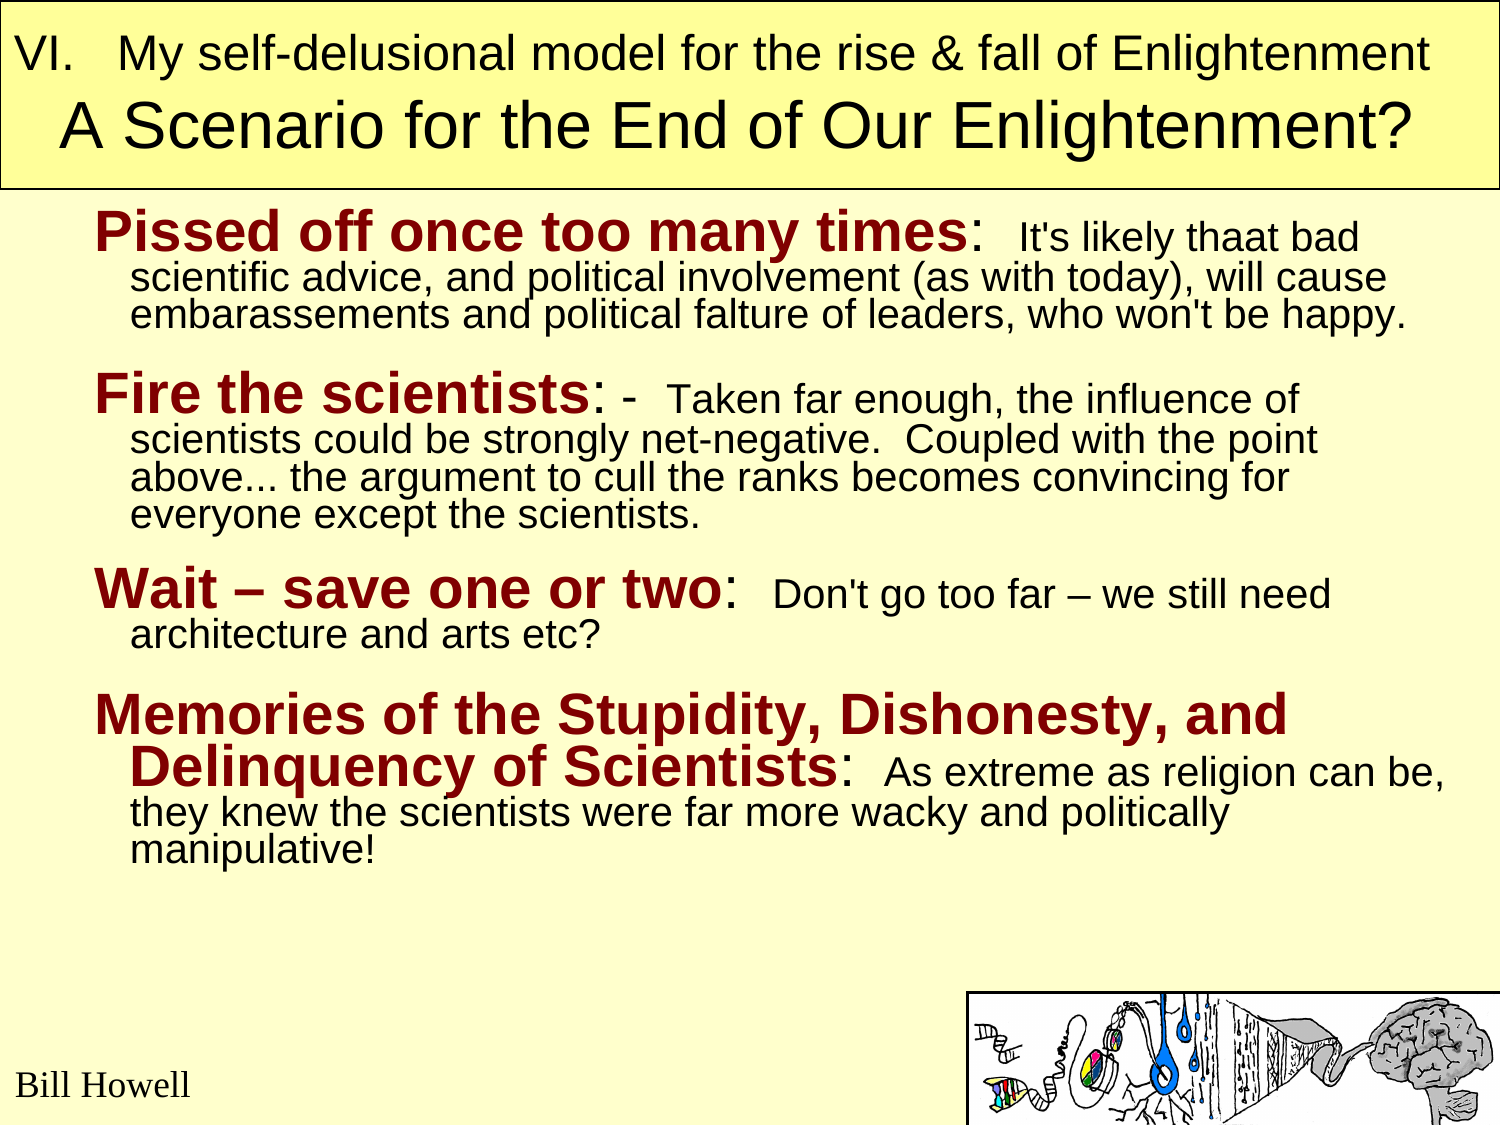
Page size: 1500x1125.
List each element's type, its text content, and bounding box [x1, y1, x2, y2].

list Pissed off once too many times: It's likely thaat bad scientific advice, and political involvement (as with today), will cause embarassements and political falture of leaders, who won't be happy. Fire the scientists: - Taken far enough, the influence of scientists could be strongly net-negative. Coupled with the point above... the argument to cull the ranks becomes convincing for everyone except the scientists. Wait – save one or two: Don't go too far – we still need architecture and arts etc? Memories of the Stupidity, Dishonesty, and Delinquency of Scientists: As extreme as religion can be, they knew the scientists were far more wacky and politically manipulative! [59, 209, 1447, 966]
text_box Bill Howell [0, 973, 945, 1125]
picture [969, 994, 1500, 1125]
title VI. My self-delusional model for the rise & fall of Enlightenment A Scenario for the End of Our Enlightenment? [0, 0, 1500, 189]
